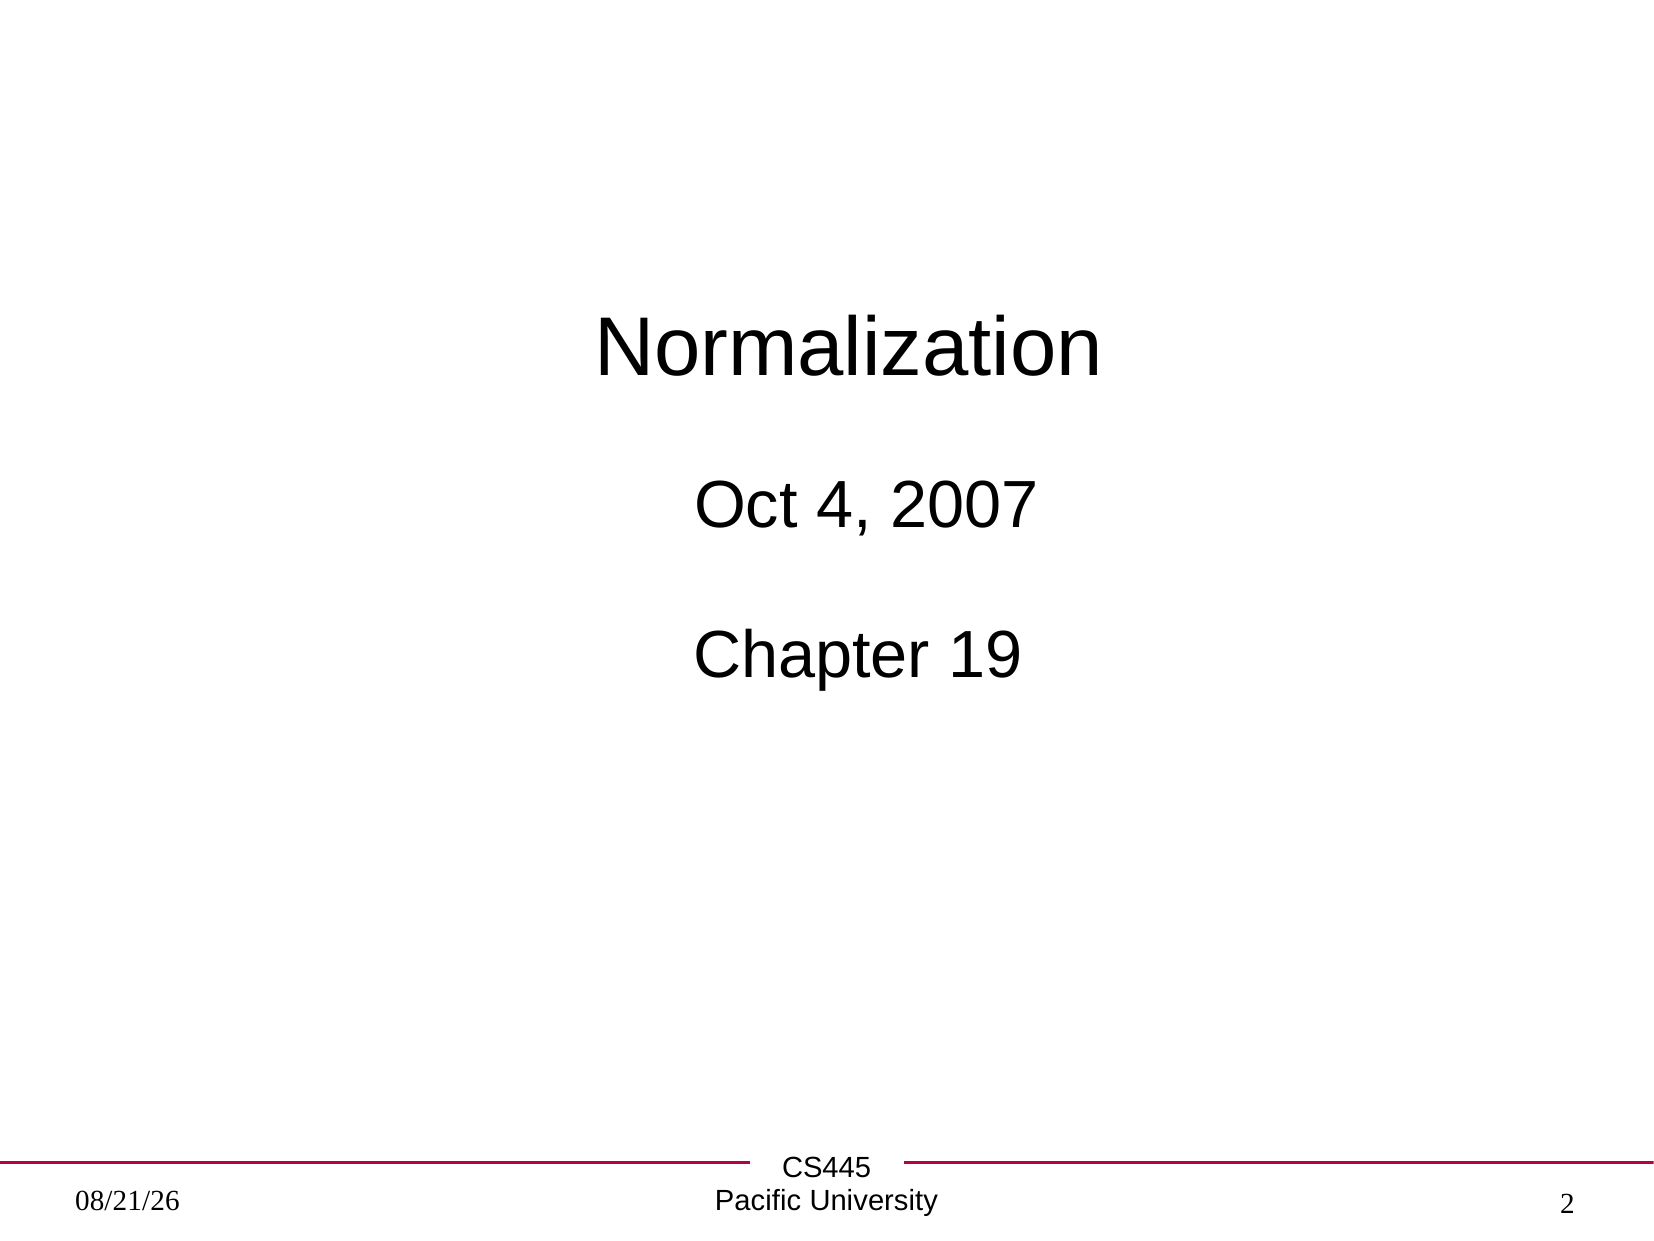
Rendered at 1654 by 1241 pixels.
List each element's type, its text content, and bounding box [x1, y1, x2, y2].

subtitle Normalization Oct 4, 2007 Chapter 19 [86, 37, 1576, 1126]
